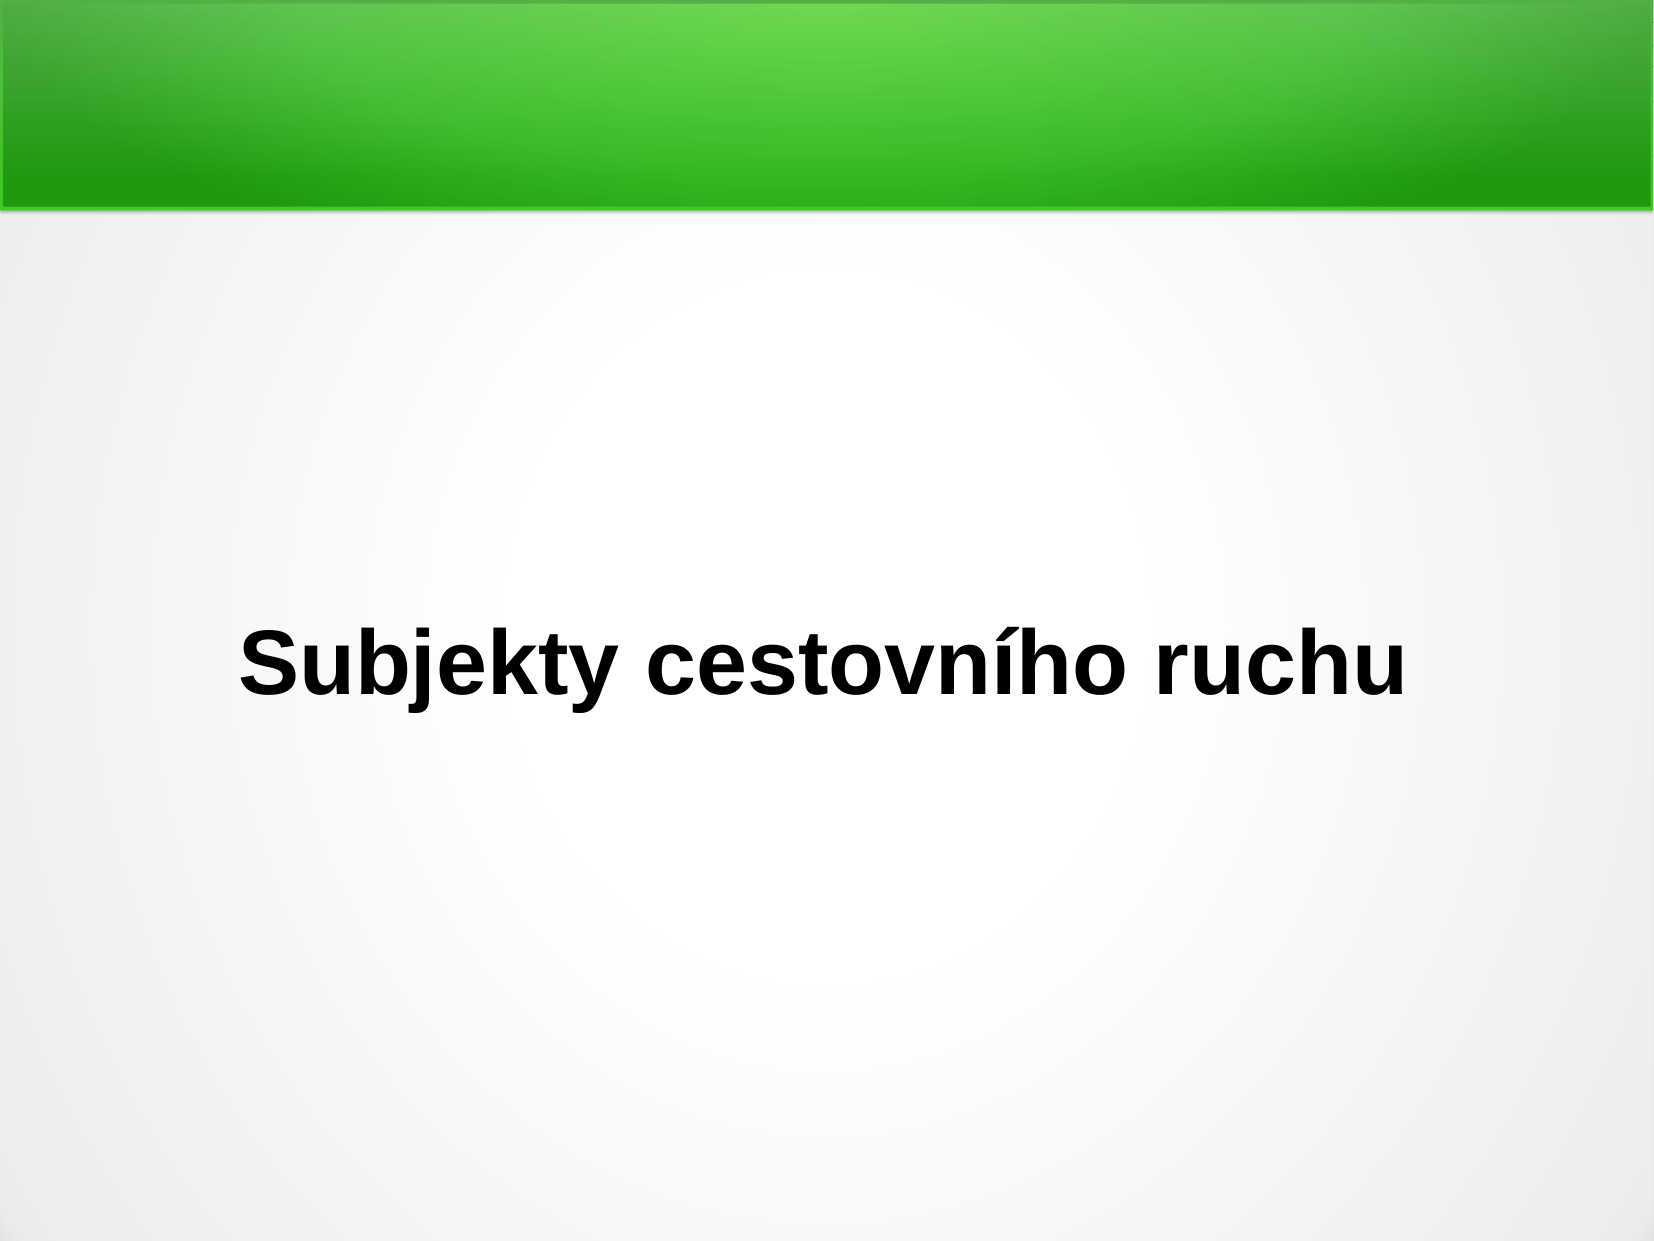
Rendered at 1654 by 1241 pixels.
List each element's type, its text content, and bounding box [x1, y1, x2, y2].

title Subjekty cestovního ruchu [80, 558, 1569, 767]
